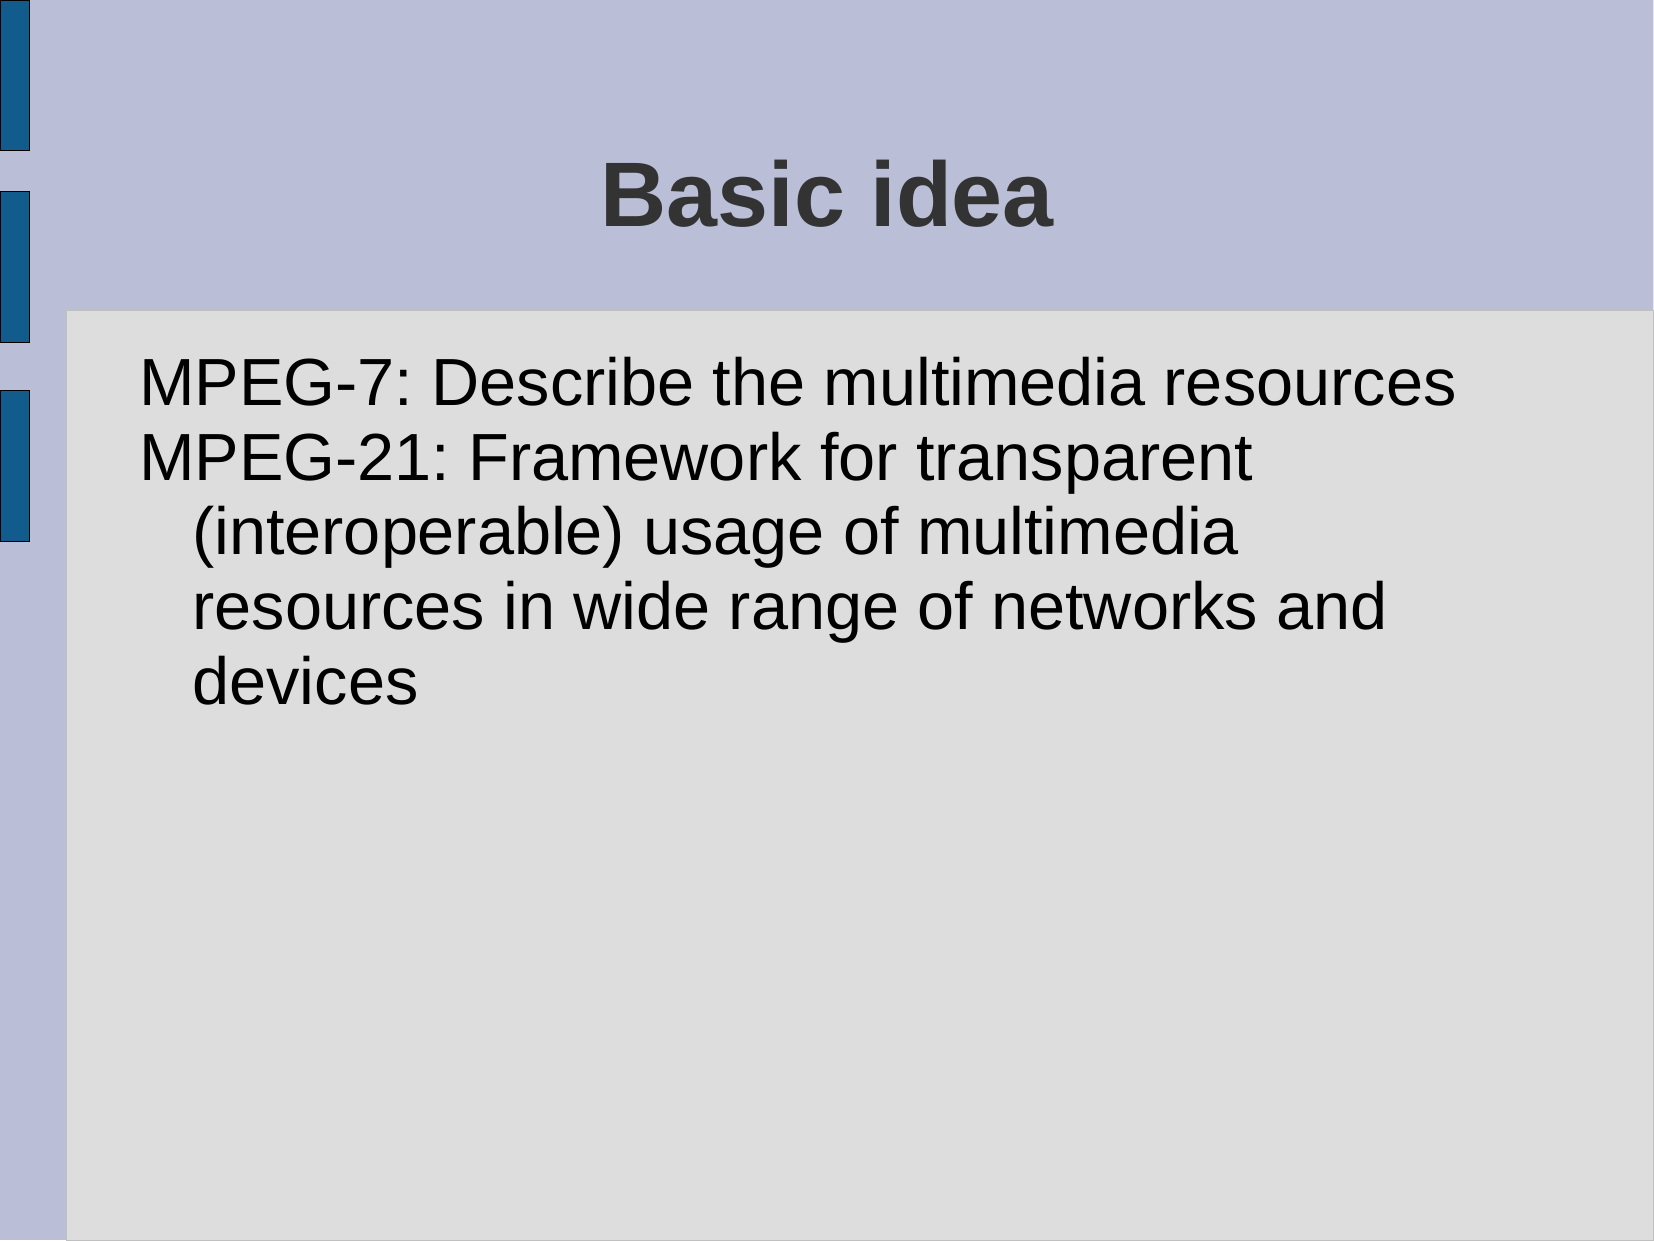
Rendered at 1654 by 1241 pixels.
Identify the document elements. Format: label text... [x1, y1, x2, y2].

title Basic idea [121, 98, 1534, 291]
list MPEG-7: Describe the multimedia resources MPEG-21: Framework for transparent (interoperable) usage of multimedia resources in wide range of networks and devices [121, 344, 1534, 1112]
